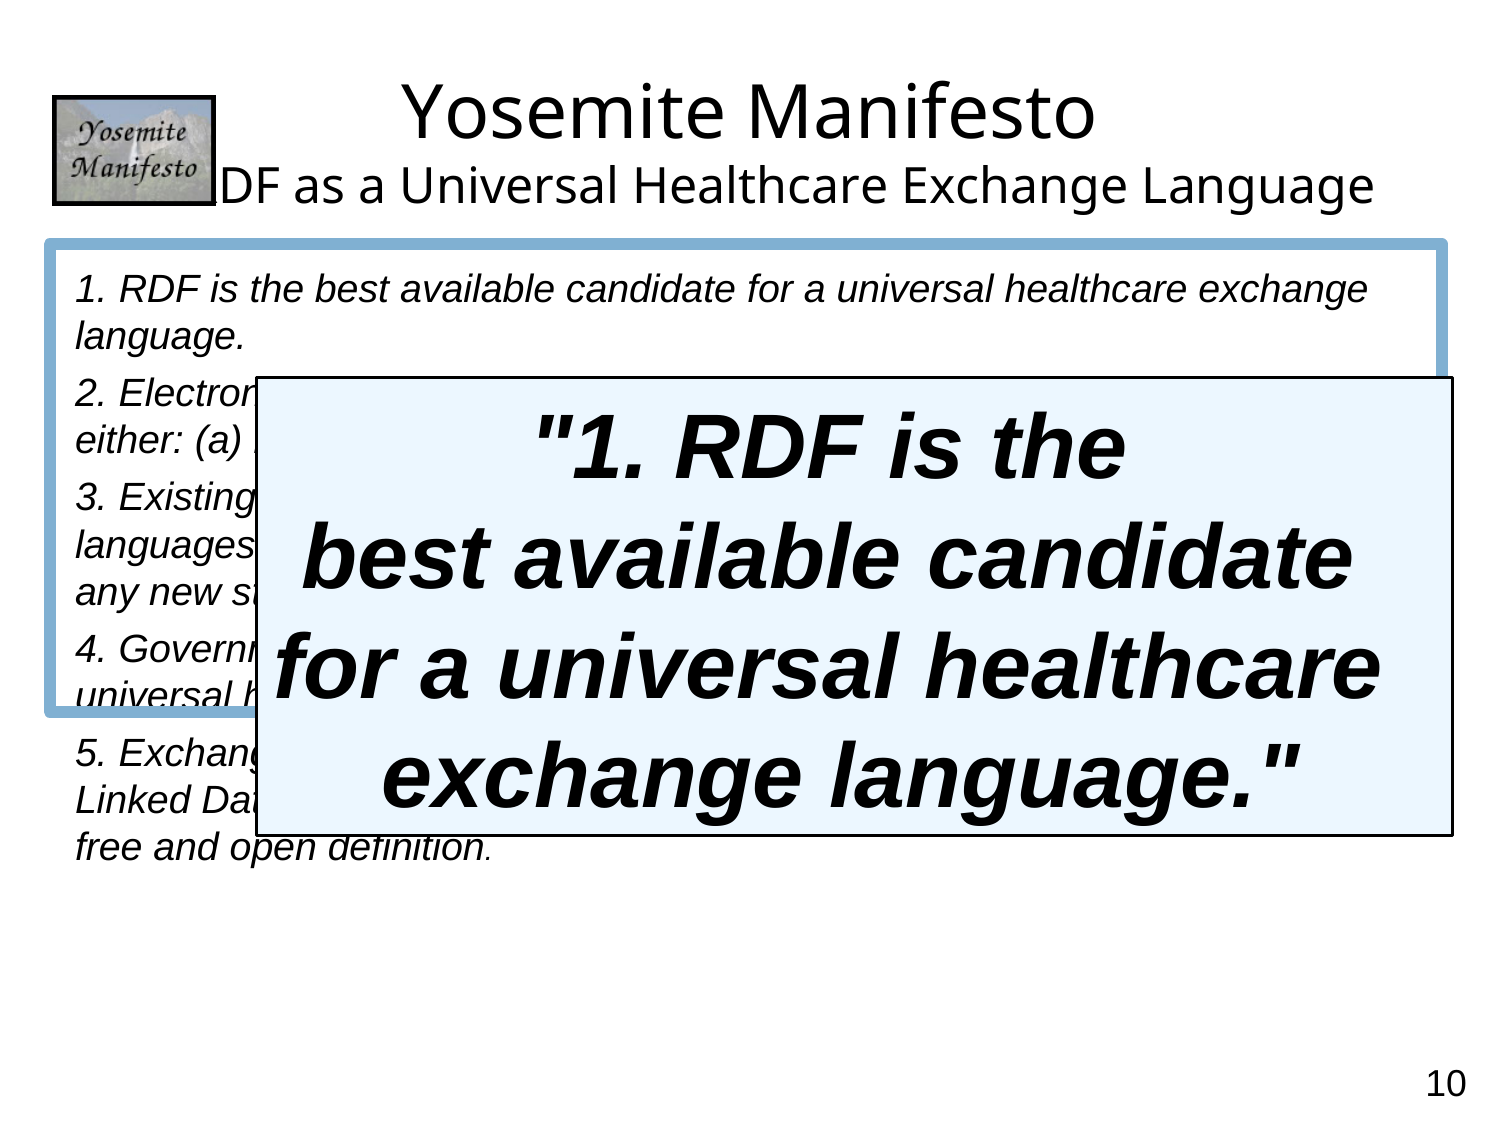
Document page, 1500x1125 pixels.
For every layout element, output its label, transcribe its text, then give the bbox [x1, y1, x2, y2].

title Yosemite Manifesto on RDF as a Universal Healthcare Exchange Language [75, 44, 1425, 233]
list [75, 778, 1396, 994]
list 1. RDF is the best available candidate for a universal healthcare exchange language. 2. Electronic healthcare information should be exchanged in a format that either: (a) is an RDF format directly; or (b) has a standard mapping to RDF. 3. Existing standard healthcare vocabularies, data models and exchange languages should be leveraged by defining standard mappings to RDF, and any new standards should have RDF representations. 4. Government agencies should mandate or incentivize the use of RDF as a universal healthcare exchange language. 5. Exchanged healthcare information should be self-describing, using Linked Data principles, so that each concept URI is de-referenceable to its free and open definition. [75, 263, 1395, 706]
picture [52, 95, 216, 206]
text_box "1. RDF is the best available candidate for a universal healthcare exchange language." [256, 377, 1453, 836]
